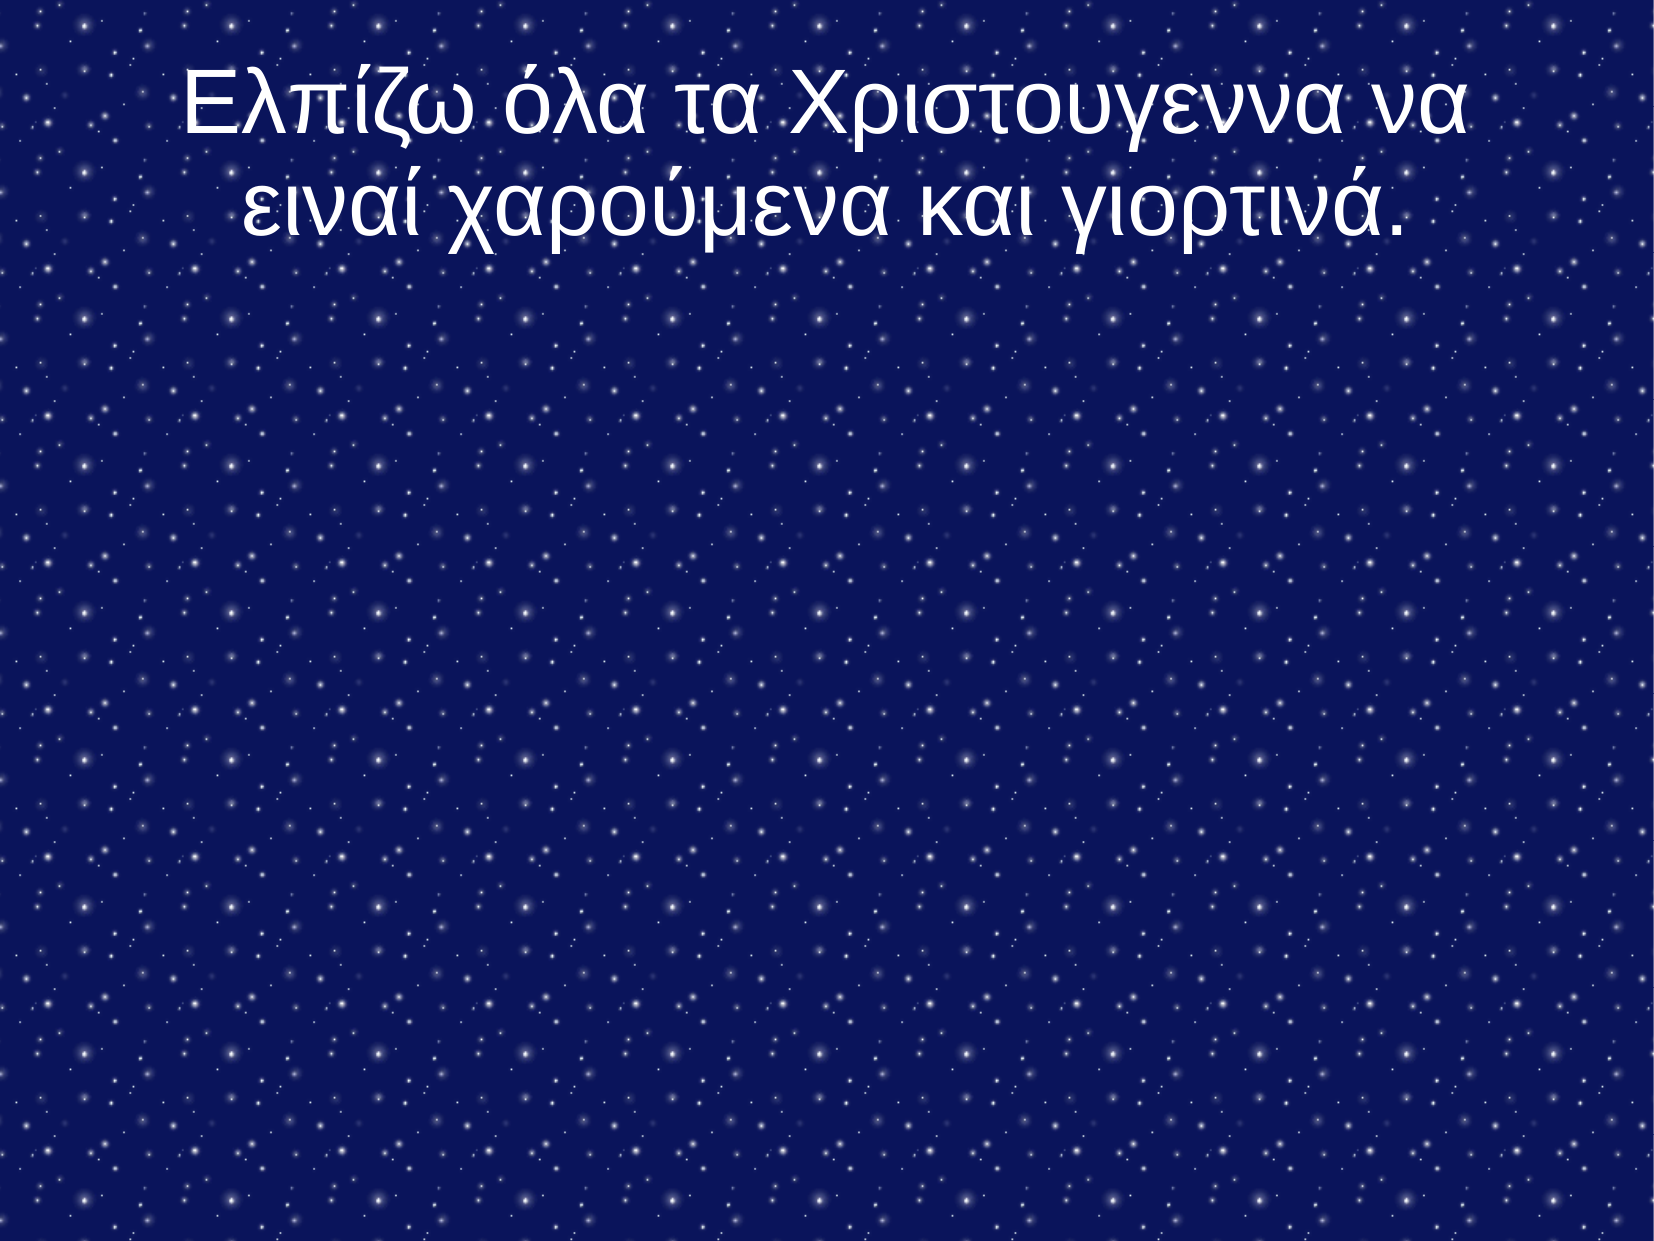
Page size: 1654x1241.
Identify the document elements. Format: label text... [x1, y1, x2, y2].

picture [0, 0, 1654, 1241]
title Ελπίζω όλα τα Χριστουγεννα να ειναί χαρούμενα και γιορτινά. [82, 49, 1571, 257]
